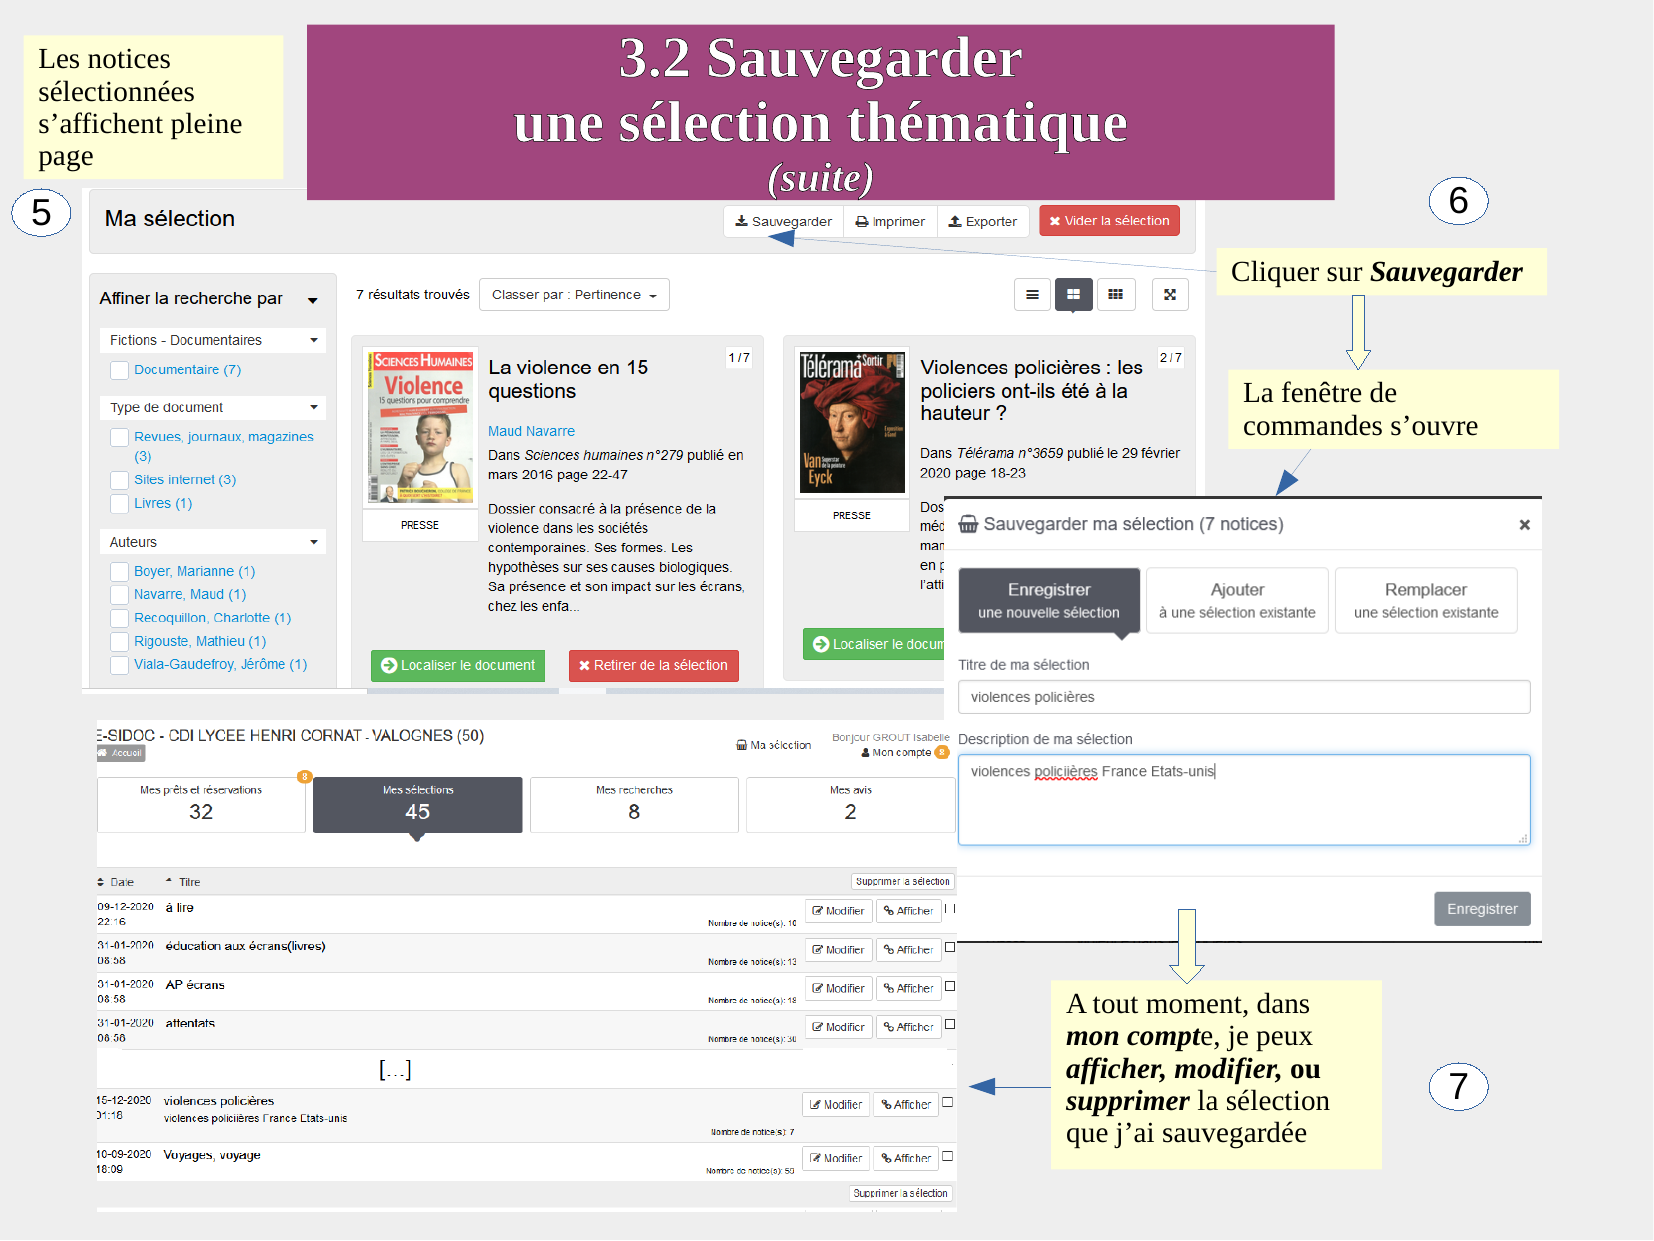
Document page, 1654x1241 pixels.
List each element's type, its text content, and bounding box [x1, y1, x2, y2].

text_box 7 [1429, 1062, 1489, 1111]
picture [82, 188, 1542, 1213]
text_box A tout moment, dans mon compte, je peux afficher, modifier, ou supprimer la sélection que j’ai sauvegardée [1051, 980, 1382, 1170]
title 3.2 Sauvegarder une sélection thématique (suite) [307, 24, 1335, 201]
text_box Les notices sélectionnées s’affichent pleine page [23, 35, 284, 180]
text_box La fenêtre de commandes s’ouvre [1228, 369, 1560, 449]
text_box 5 [11, 188, 71, 237]
text_box [1169, 909, 1205, 984]
text_box [1346, 295, 1371, 370]
text_box Cliquer sur Sauvegarder [1216, 248, 1548, 296]
text_box 6 [1429, 177, 1489, 225]
